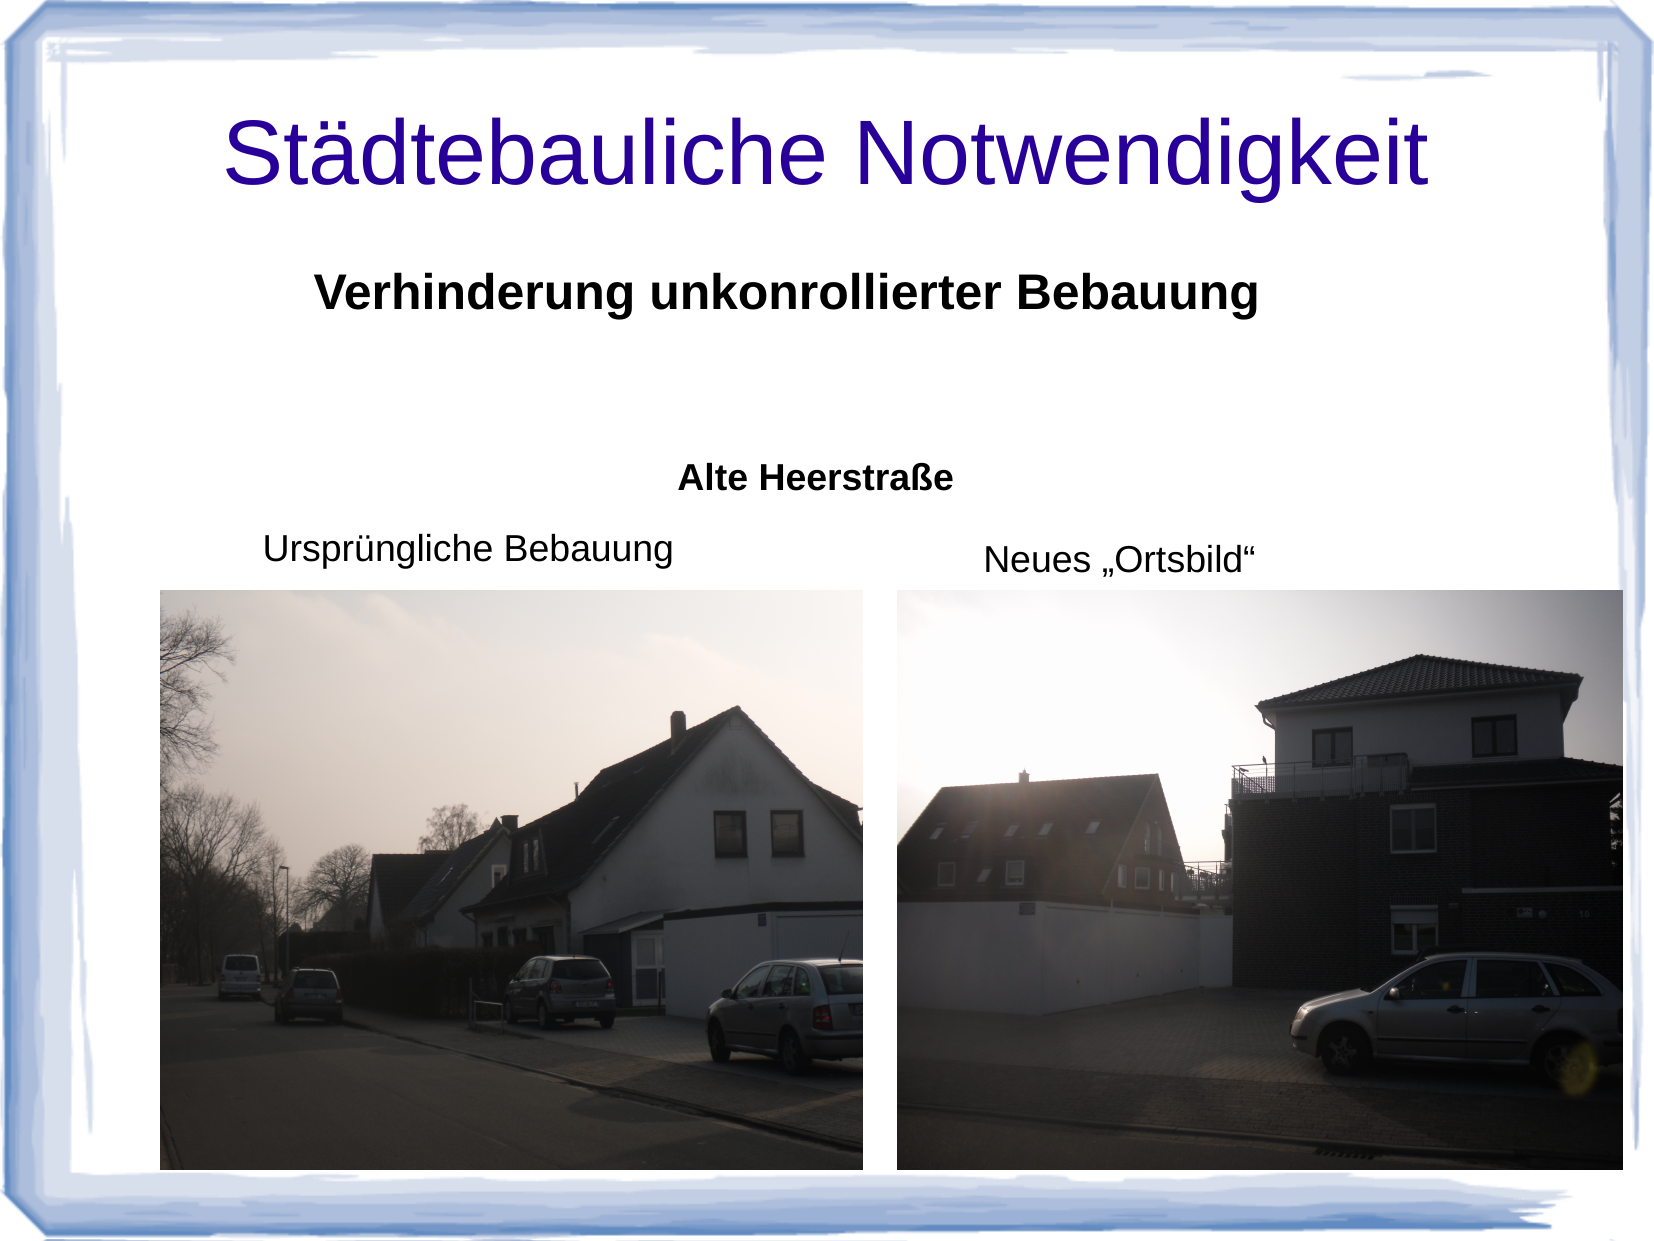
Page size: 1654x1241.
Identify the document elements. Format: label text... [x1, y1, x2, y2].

text_box Neues „Ortsbild“ [968, 531, 1536, 589]
text_box Alte Heerstraße [578, 448, 1099, 507]
text_box Ursprüngliche Bebauung [248, 519, 768, 577]
picture [0, 0, 1654, 1241]
title Städtebauliche Notwendigkeit [82, 49, 1571, 257]
text_box Verhinderung unkonrollierter Bebauung [200, 256, 1548, 329]
